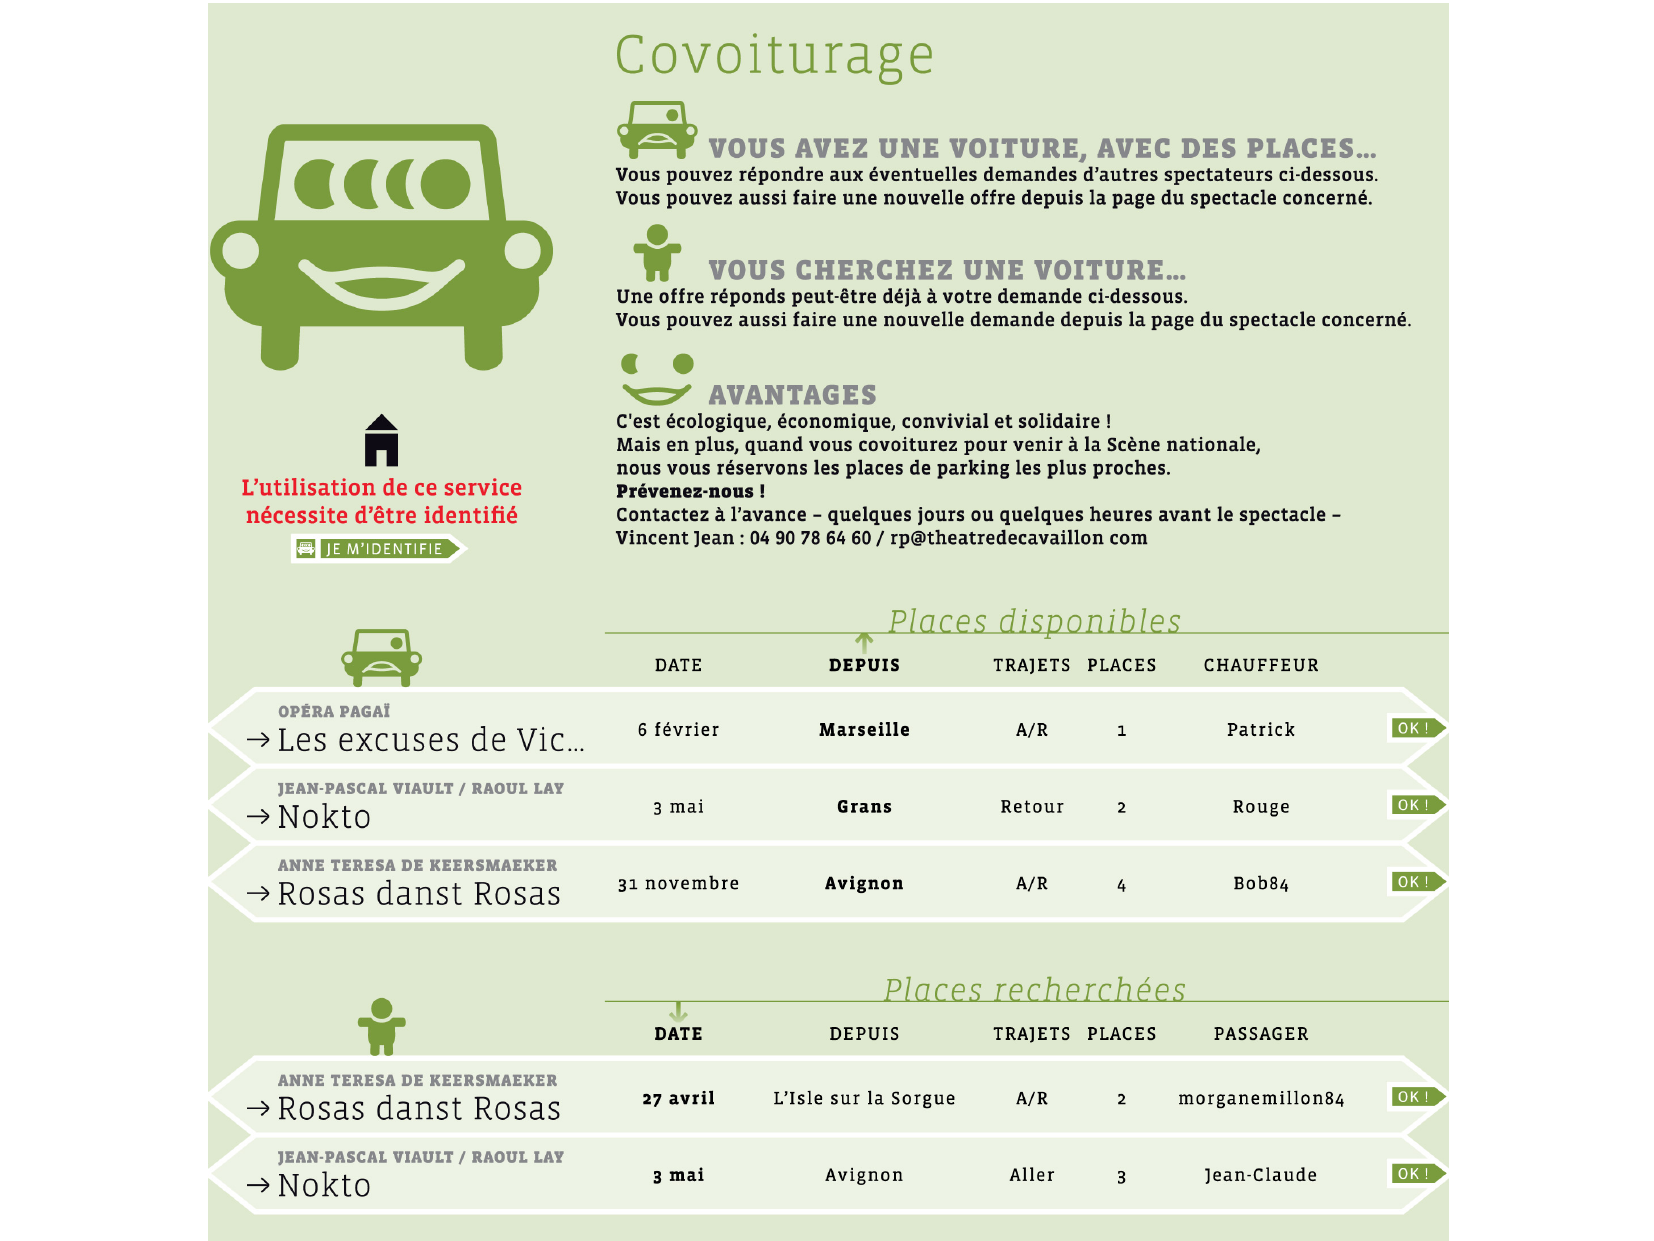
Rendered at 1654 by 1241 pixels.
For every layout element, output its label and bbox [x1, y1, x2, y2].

picture [208, 3, 1449, 1241]
